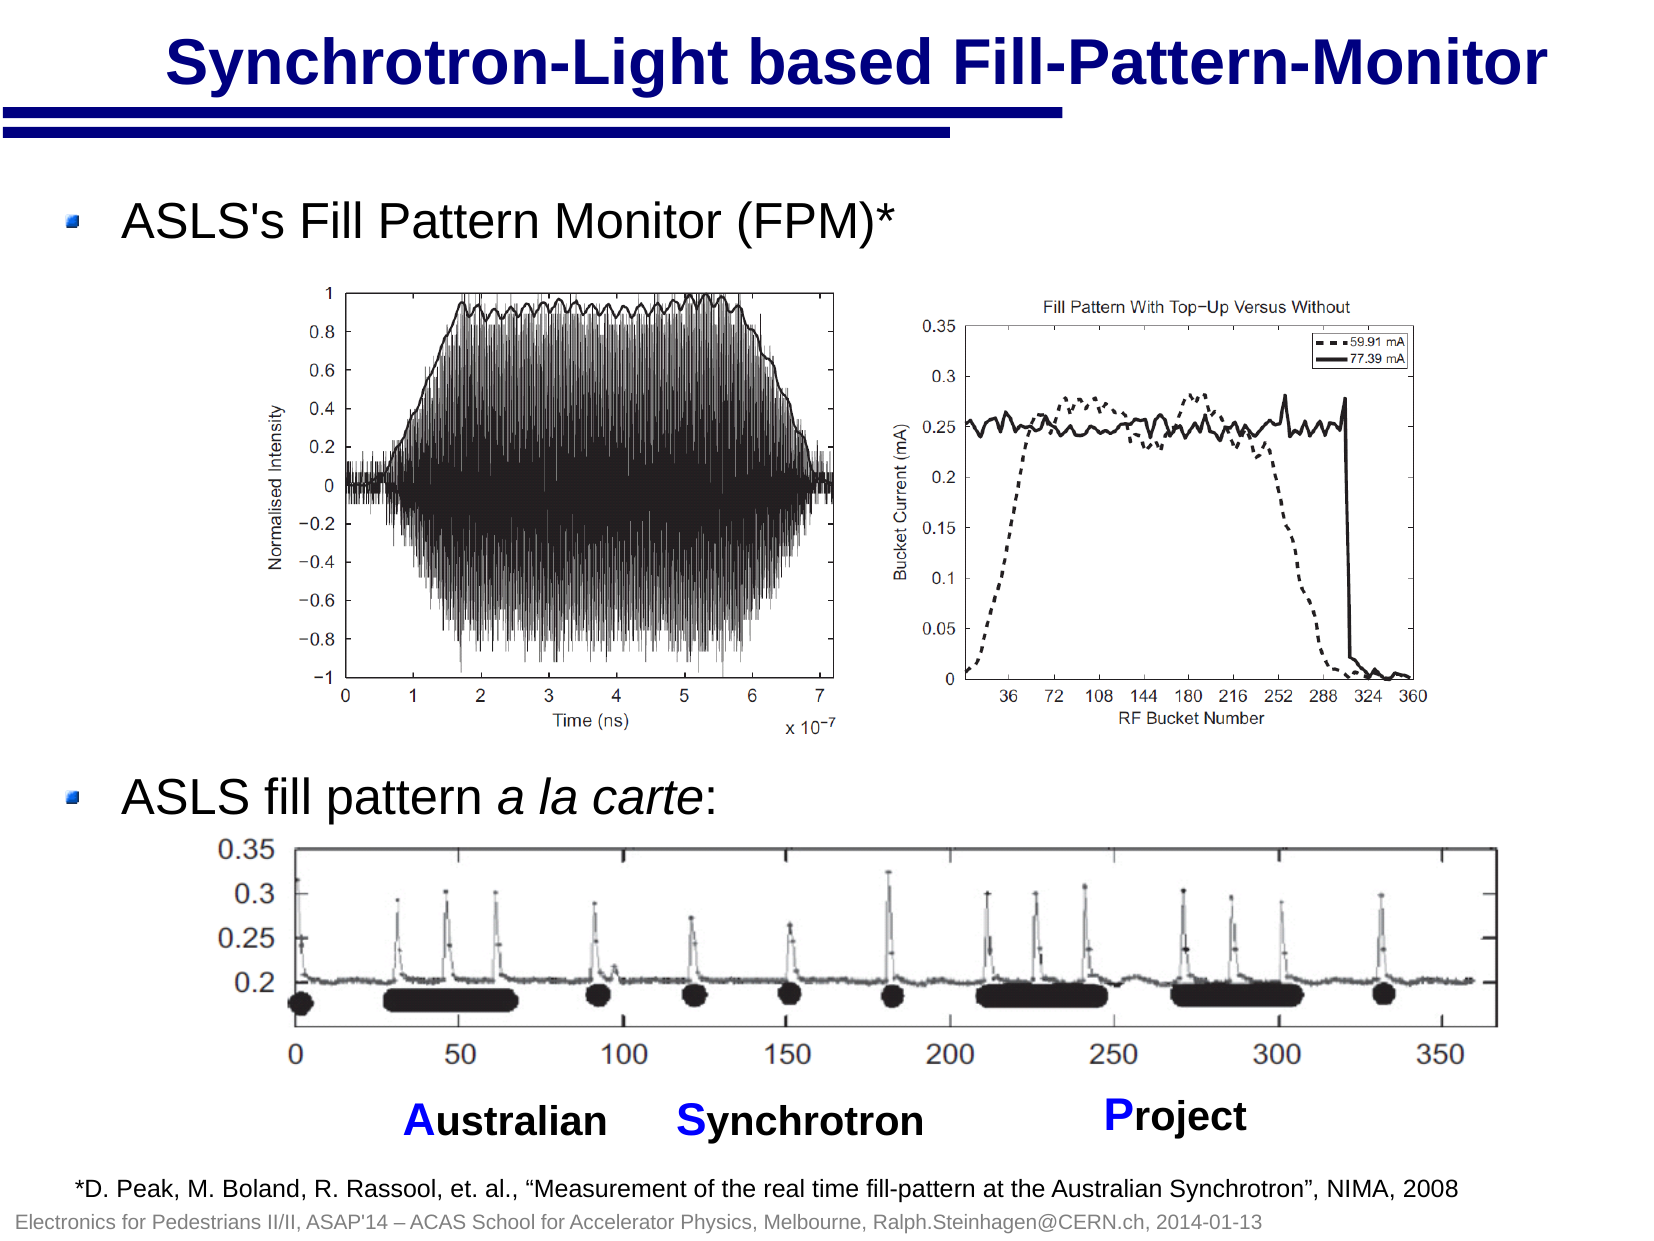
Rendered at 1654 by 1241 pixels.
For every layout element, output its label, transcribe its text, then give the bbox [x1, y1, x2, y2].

text_box *D. Peak, M. Boland, R. Rassool, et. al., “Measurement of the real time fill-pattern at the Australian Synchrotron”, NIMA, 2008 [60, 1166, 1643, 1215]
picture [877, 293, 1439, 731]
list ASLS's Fill Pattern Monitor (FPM)* ASLS fill pattern a la carte: [65, 192, 1628, 1166]
picture [193, 829, 1513, 1087]
picture [265, 287, 843, 738]
text_box Australian [387, 1086, 629, 1160]
text_box Synchrotron [661, 1086, 946, 1160]
title Synchrotron-Light based Fill-Pattern-Monitor [165, 0, 1598, 124]
text_box Project [1088, 1081, 1268, 1155]
